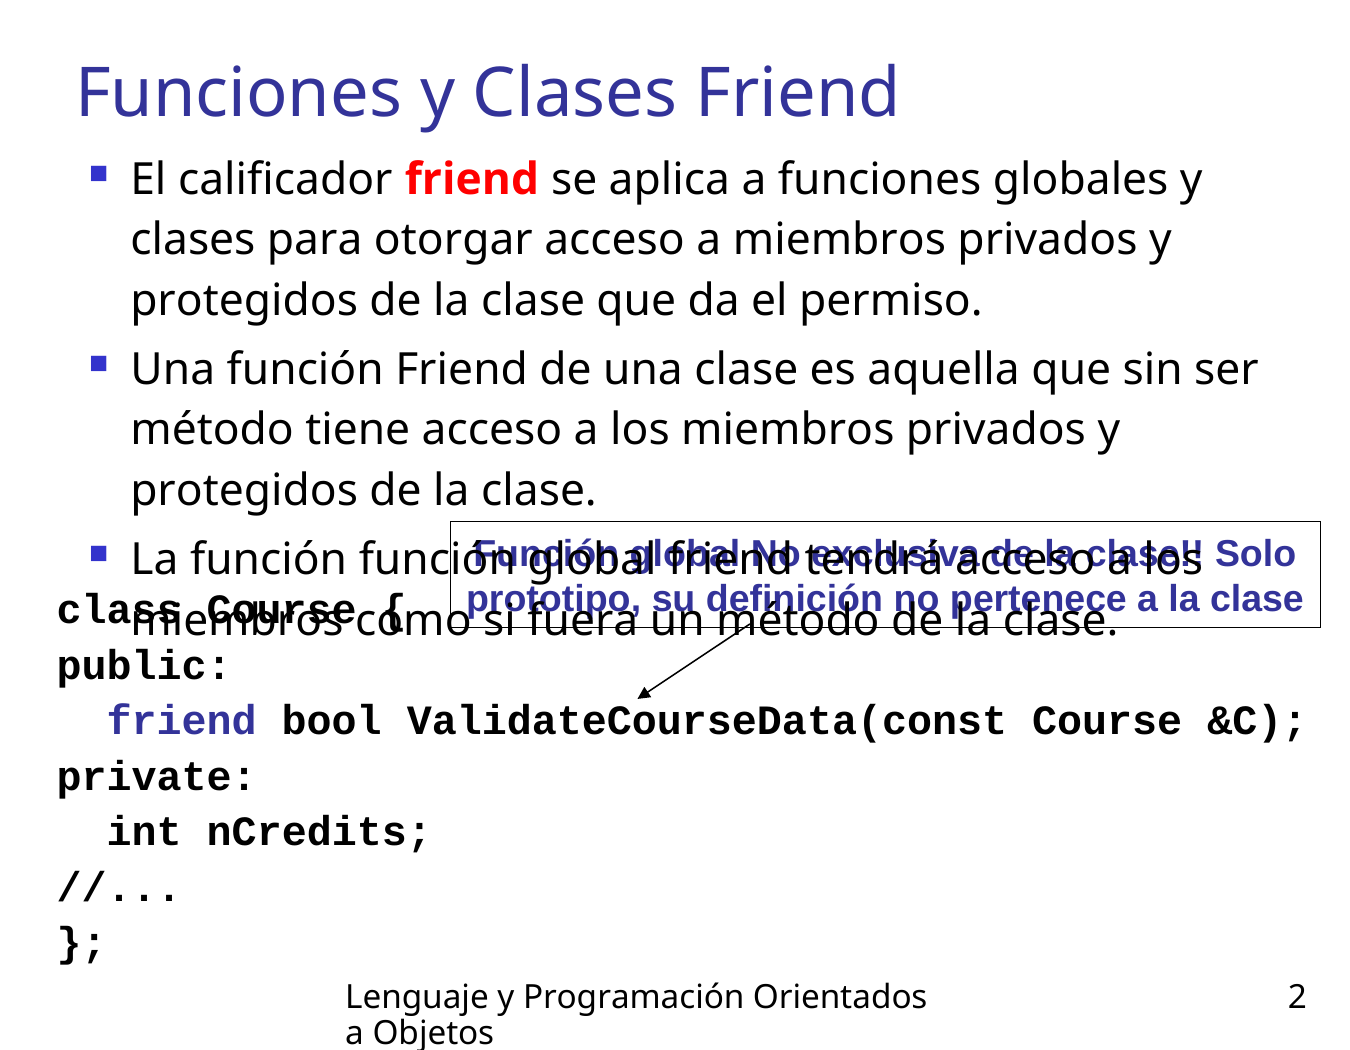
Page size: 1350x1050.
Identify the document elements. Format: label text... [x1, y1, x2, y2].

title Funciones y Clases Friend [75, 27, 1319, 144]
text_box class Course { public: friend bool ValidateCourseData(const Course &C); private: int nCredits; //... }; [37, 578, 1350, 976]
list El calificador friend se aplica a funciones globales y clases para otorgar acceso a miembros privados y protegidos de la clase que da el permiso. Una función Friend de una clase es aquella que sin ser método tiene acceso a los miembros privados y protegidos de la clase. La función función global friend tendrá acceso a los miembros como si fuera un método de la clase. [75, 140, 1316, 666]
